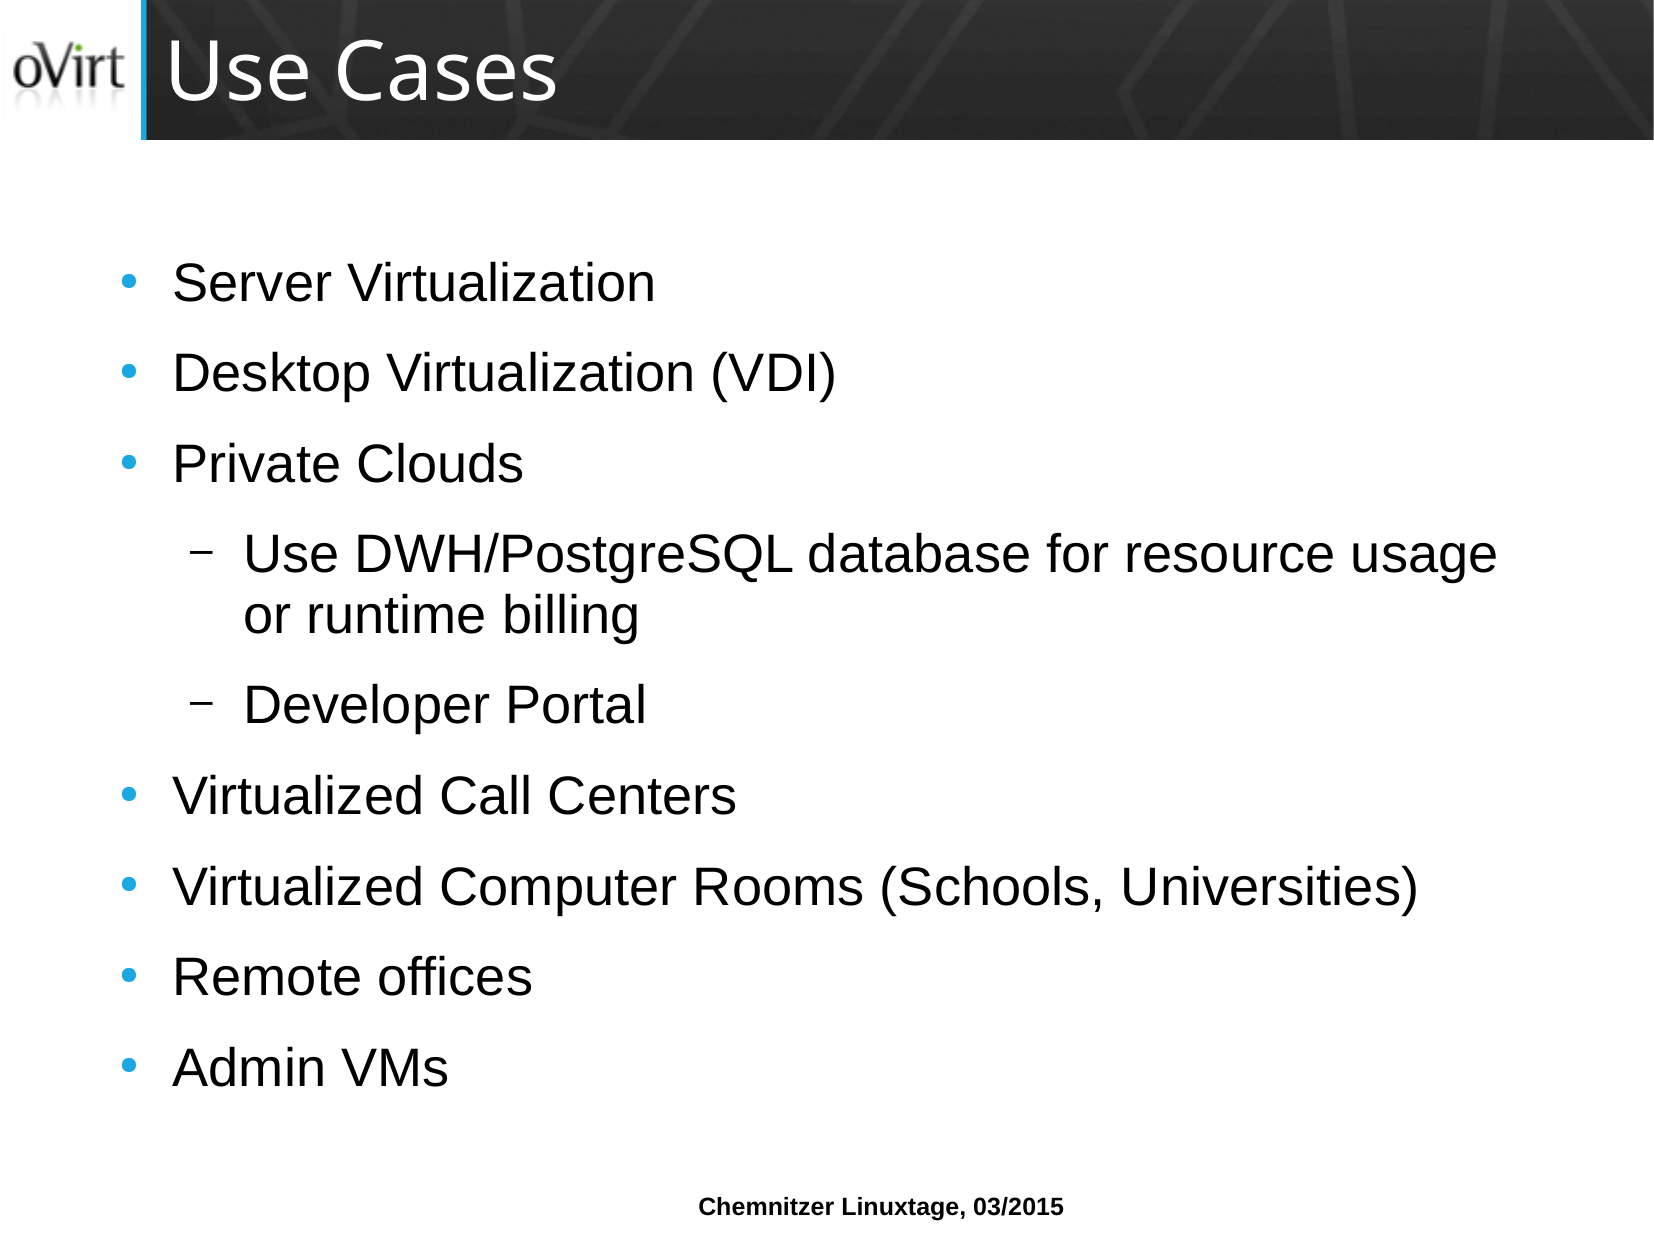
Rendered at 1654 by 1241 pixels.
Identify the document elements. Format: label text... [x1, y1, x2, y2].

text_box Server Virtualization Desktop Virtualization (VDI) Private Clouds Use DWH/PostgreSQL database for resource usage or runtime billing Developer Portal Virtualized Call Centers Virtualized Computer Rooms (Schools, Universities) Remote offices Admin VMs [86, 244, 1576, 1126]
title Use Cases [164, 18, 1653, 119]
picture [0, 0, 1654, 140]
